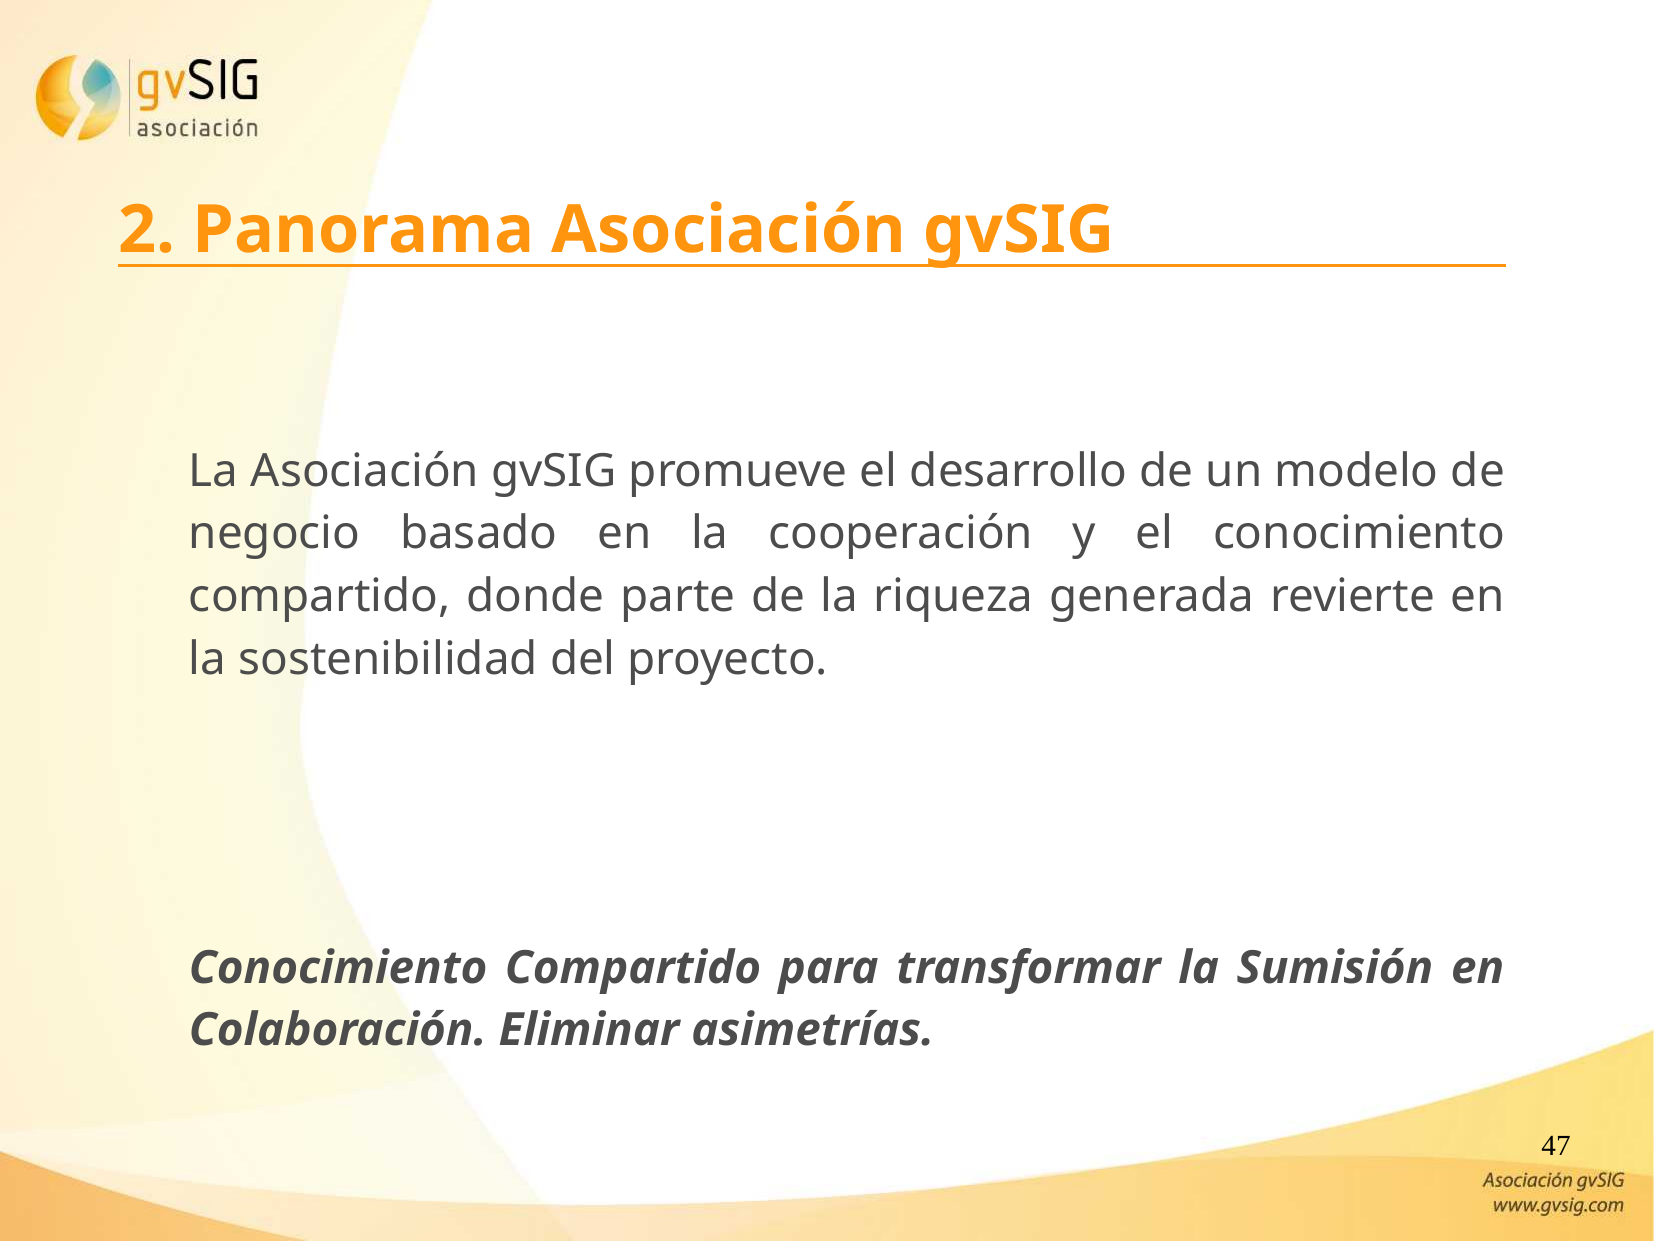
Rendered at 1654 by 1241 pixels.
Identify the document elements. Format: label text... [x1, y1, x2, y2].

title 2. Panorama Asociación gvSIG [118, 177, 1607, 276]
list La Asociación gvSIG promueve el desarrollo de un modelo de negocio basado en la cooperación y el conocimiento compartido, donde parte de la riqueza generada revierte en la sostenibilidad del proyecto. Conocimiento Compartido para transformar la Sumisión en Colaboración. Eliminar asimetrías. [118, 360, 1506, 1035]
picture [0, 0, 1654, 1241]
